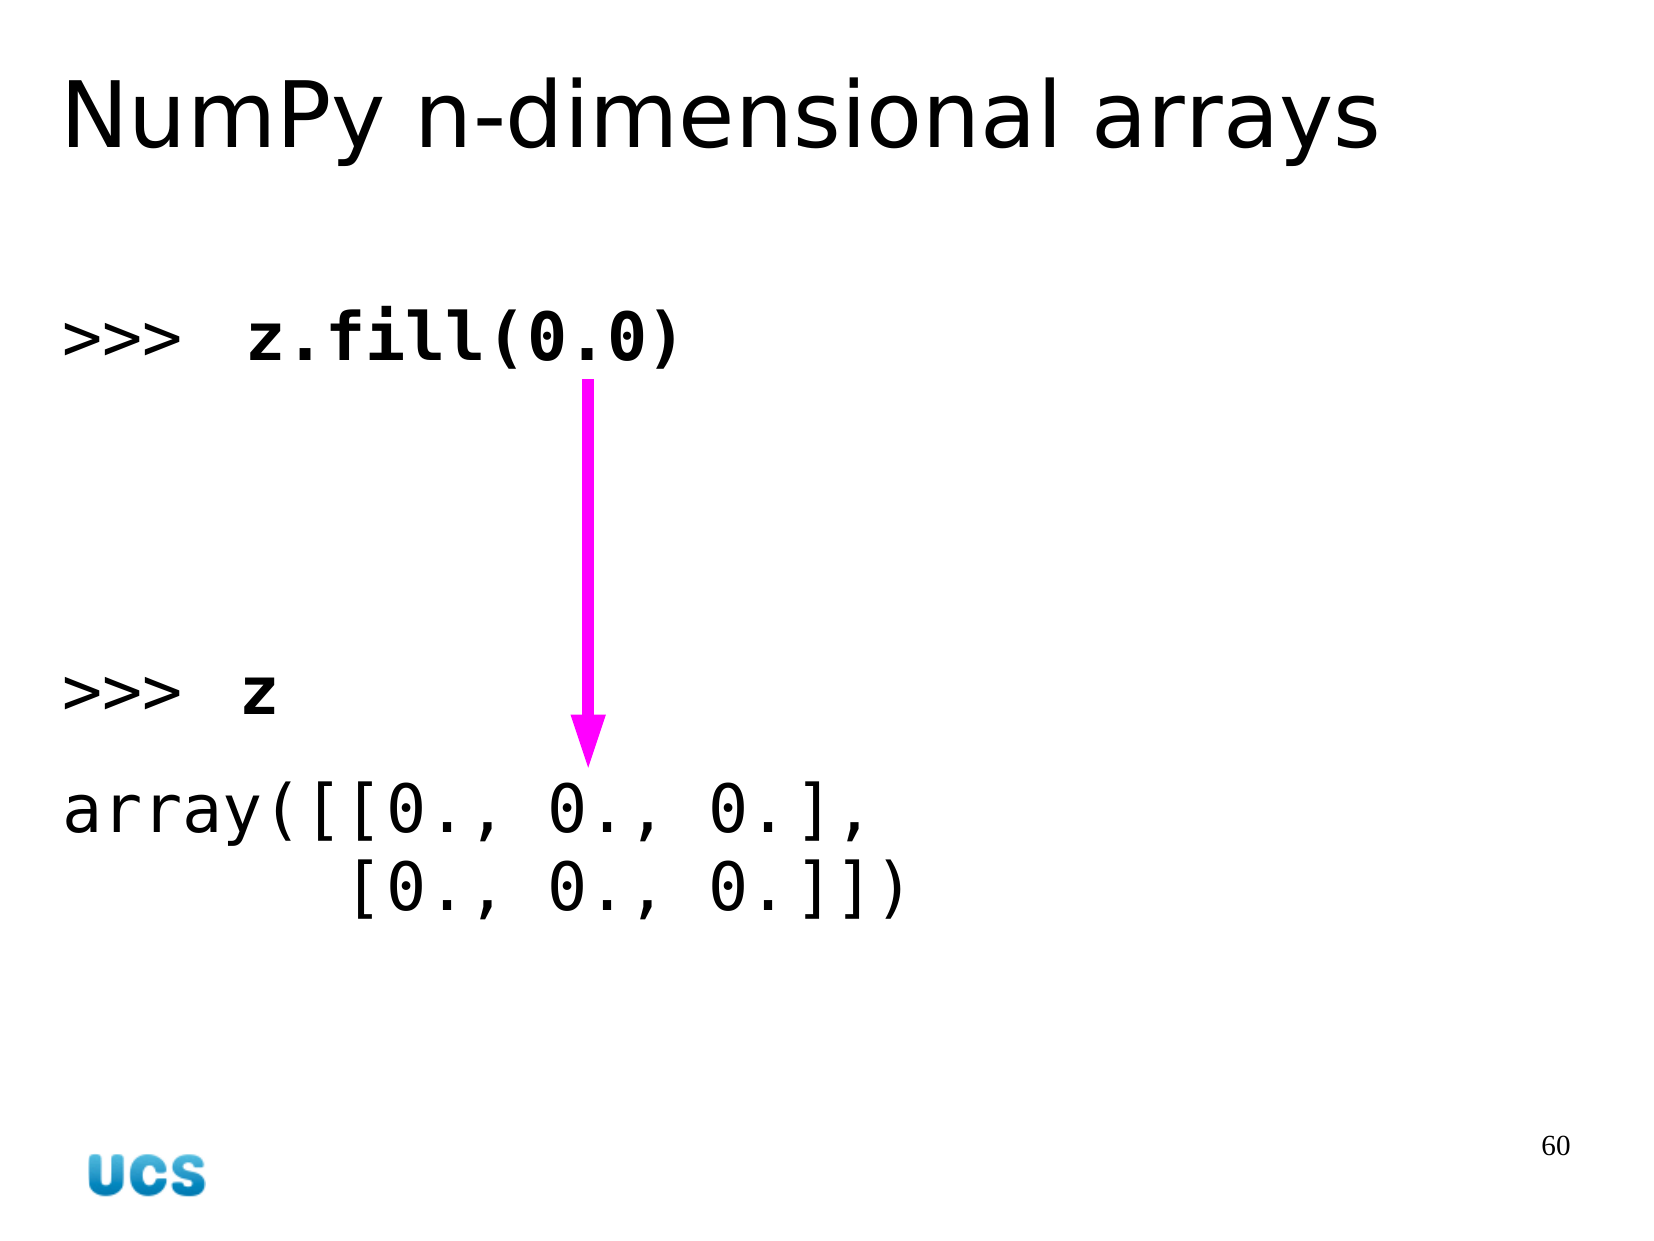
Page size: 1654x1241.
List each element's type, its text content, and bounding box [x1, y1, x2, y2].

text_box ) [652, 295, 691, 380]
text_box 0., 0., 0. 0., 0., 0. [383, 767, 793, 930]
text_box NumPy n-dimensional arrays [57, 59, 1387, 173]
text_box >>> [59, 295, 186, 380]
picture [88, 1153, 206, 1198]
text_box z [236, 649, 283, 734]
text_box ], ]]) [793, 767, 919, 930]
text_box >>> [59, 649, 186, 734]
text_box z.fill( [242, 295, 524, 380]
text_box array([[ [ [59, 767, 383, 930]
text_box 0.0 [524, 295, 652, 380]
